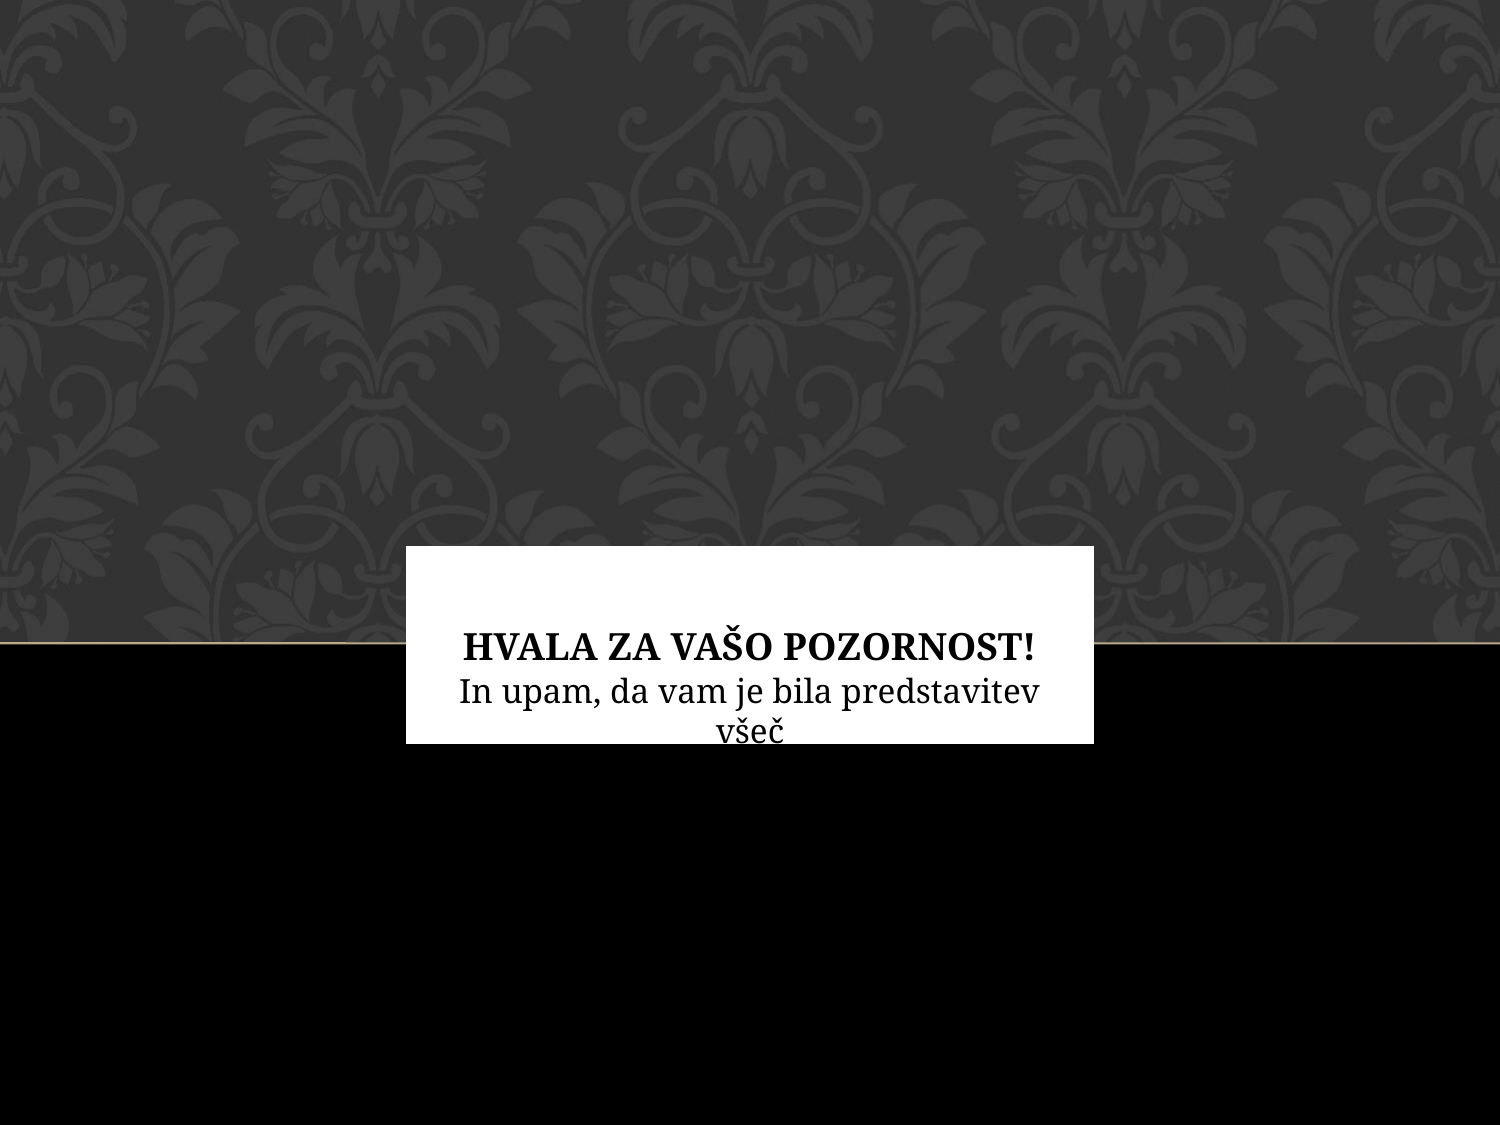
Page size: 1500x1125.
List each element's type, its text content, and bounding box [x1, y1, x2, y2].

subtitle In upam, da vam je bila predstavitev všeč [413, 670, 1087, 736]
picture [0, 0, 1500, 642]
title HVALA ZA VAŠO POZORNOST! [414, 552, 1086, 669]
